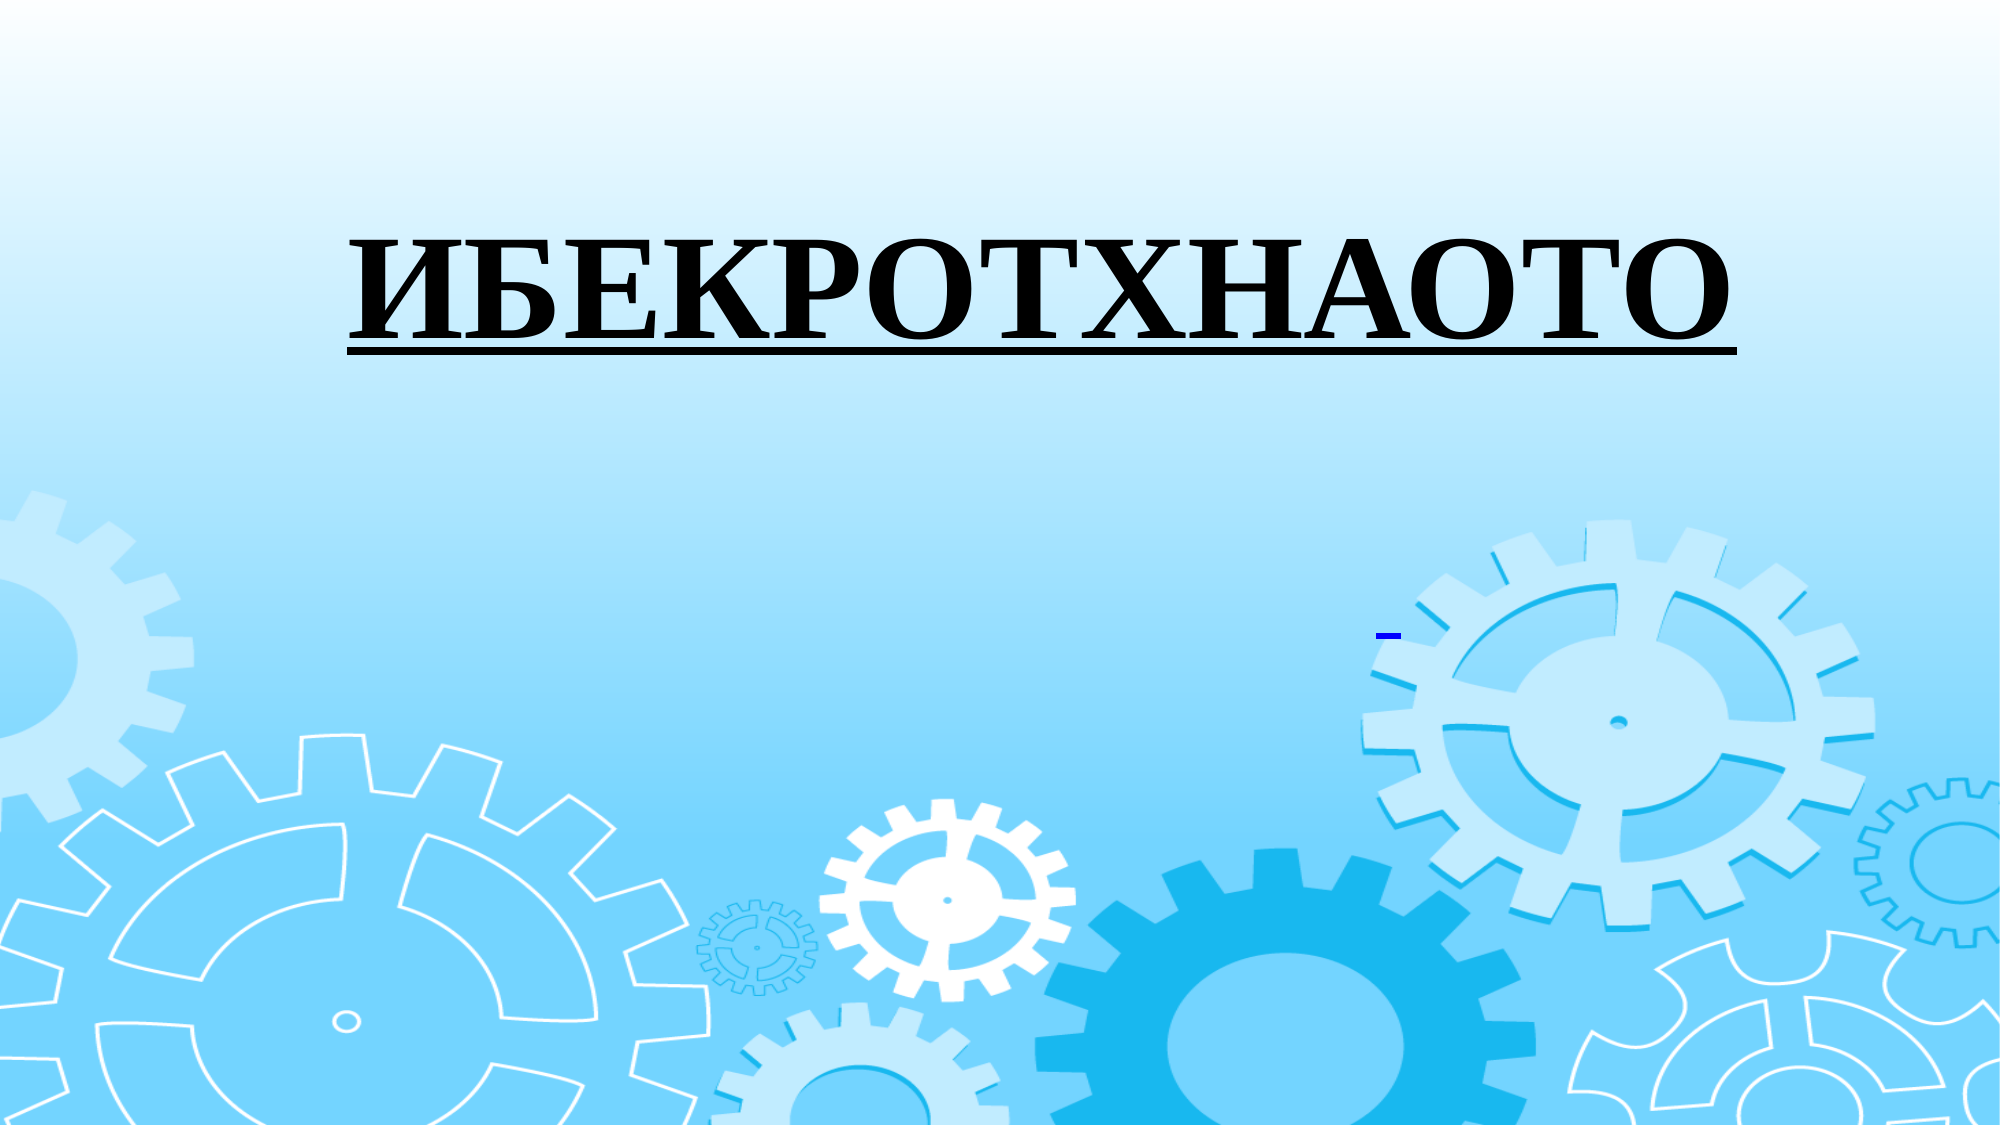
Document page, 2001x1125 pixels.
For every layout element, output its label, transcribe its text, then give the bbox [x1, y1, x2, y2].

list ИБЕКРОТХНАОТО [202, 209, 1826, 541]
list [820, 540, 1900, 946]
